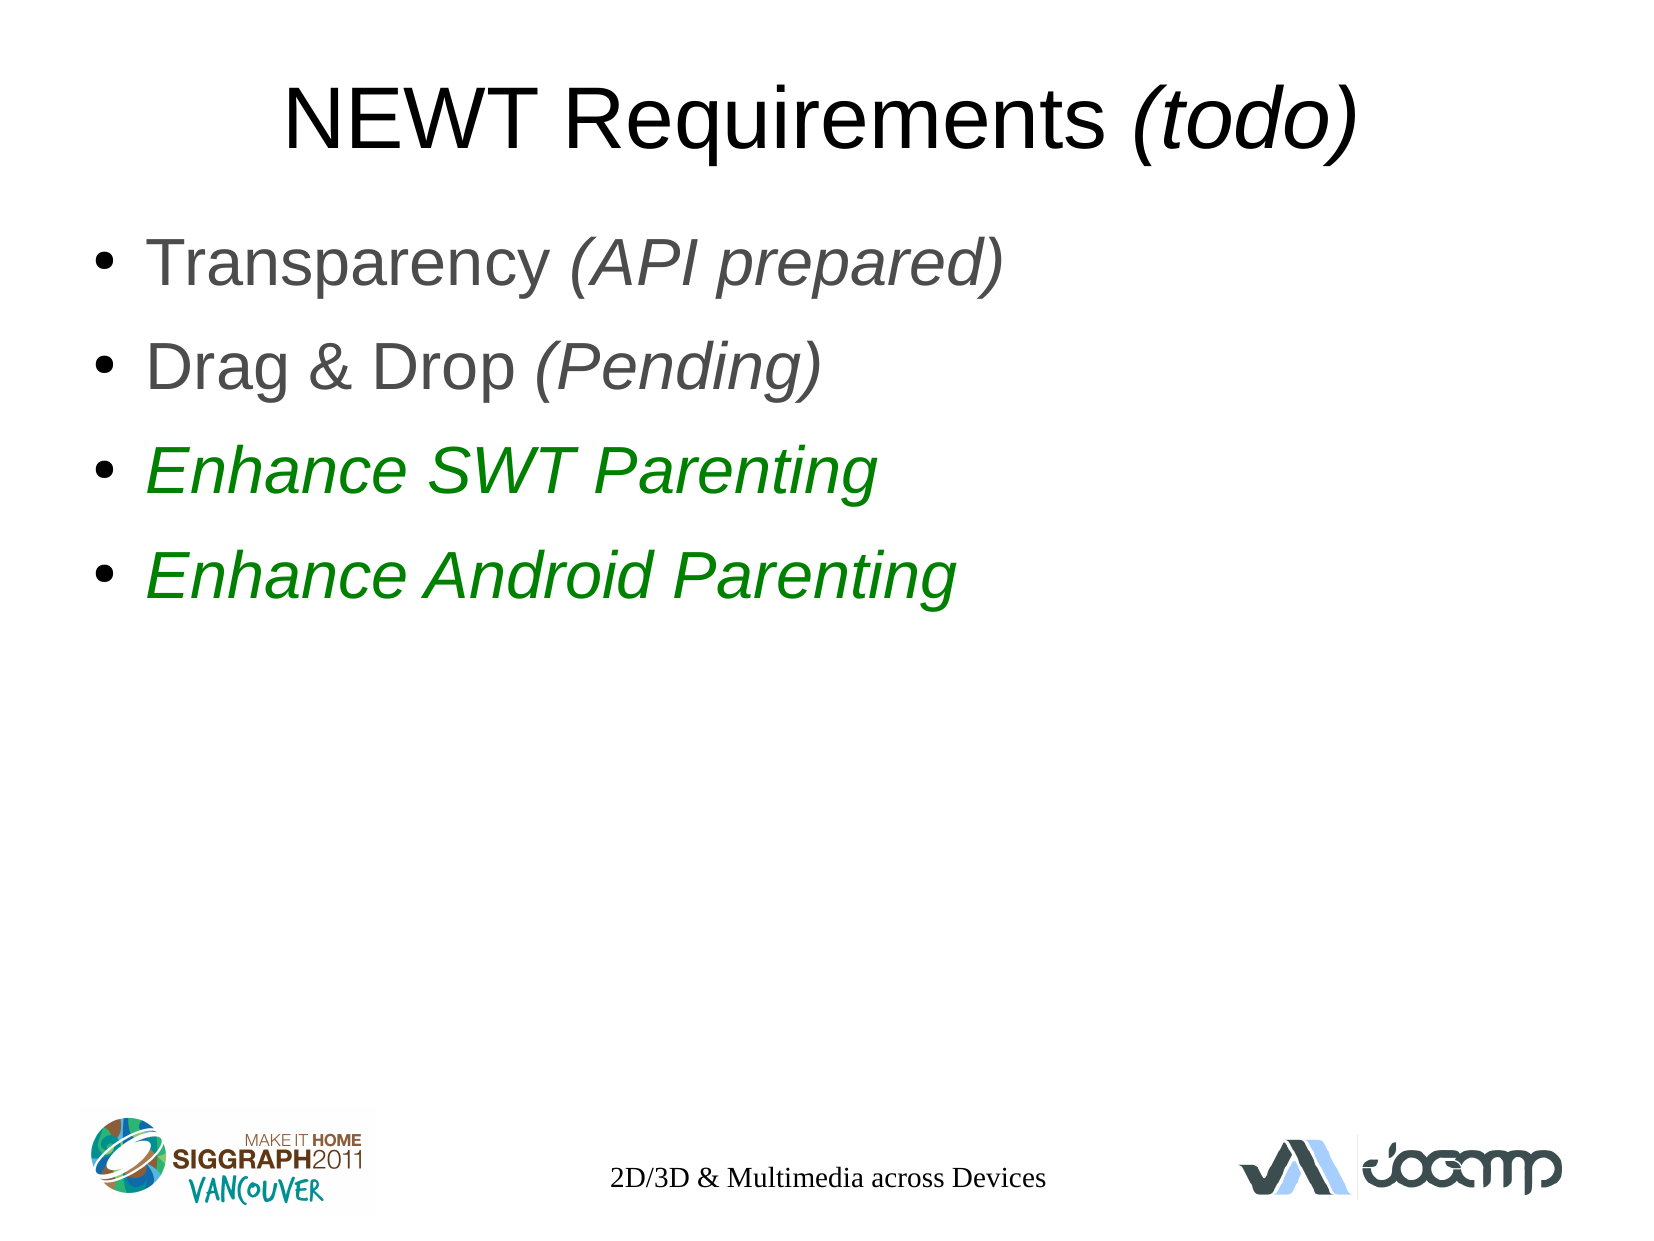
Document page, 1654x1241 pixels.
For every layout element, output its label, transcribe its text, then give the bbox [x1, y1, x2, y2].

picture [80, 1106, 376, 1217]
picture [1237, 1134, 1562, 1200]
list Transparency (API prepared) Drag & Drop (Pending) Enhance SWT Parenting Enhance Android Parenting [75, 225, 1571, 1044]
title NEWT Requirements (todo) [68, 56, 1576, 181]
